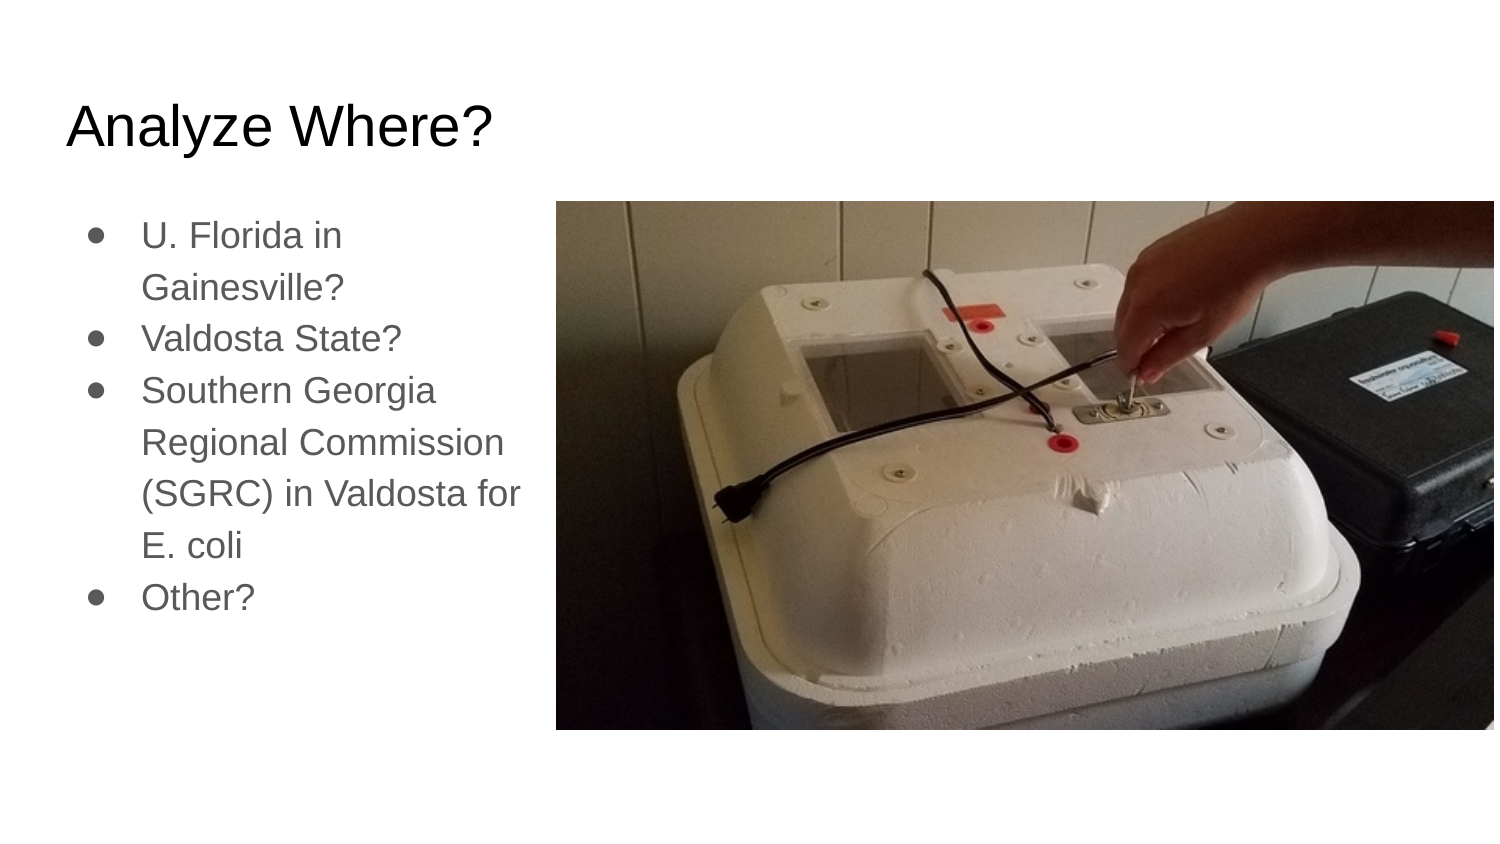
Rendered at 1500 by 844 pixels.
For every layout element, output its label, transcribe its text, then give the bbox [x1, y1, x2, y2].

title Analyze Where? [51, 72, 1449, 167]
list U. Florida in Gainesville? Valdosta State? Southern Georgia Regional Commission (SGRC) in Valdosta for E. coli Other? [51, 189, 557, 750]
picture [556, 201, 1494, 730]
